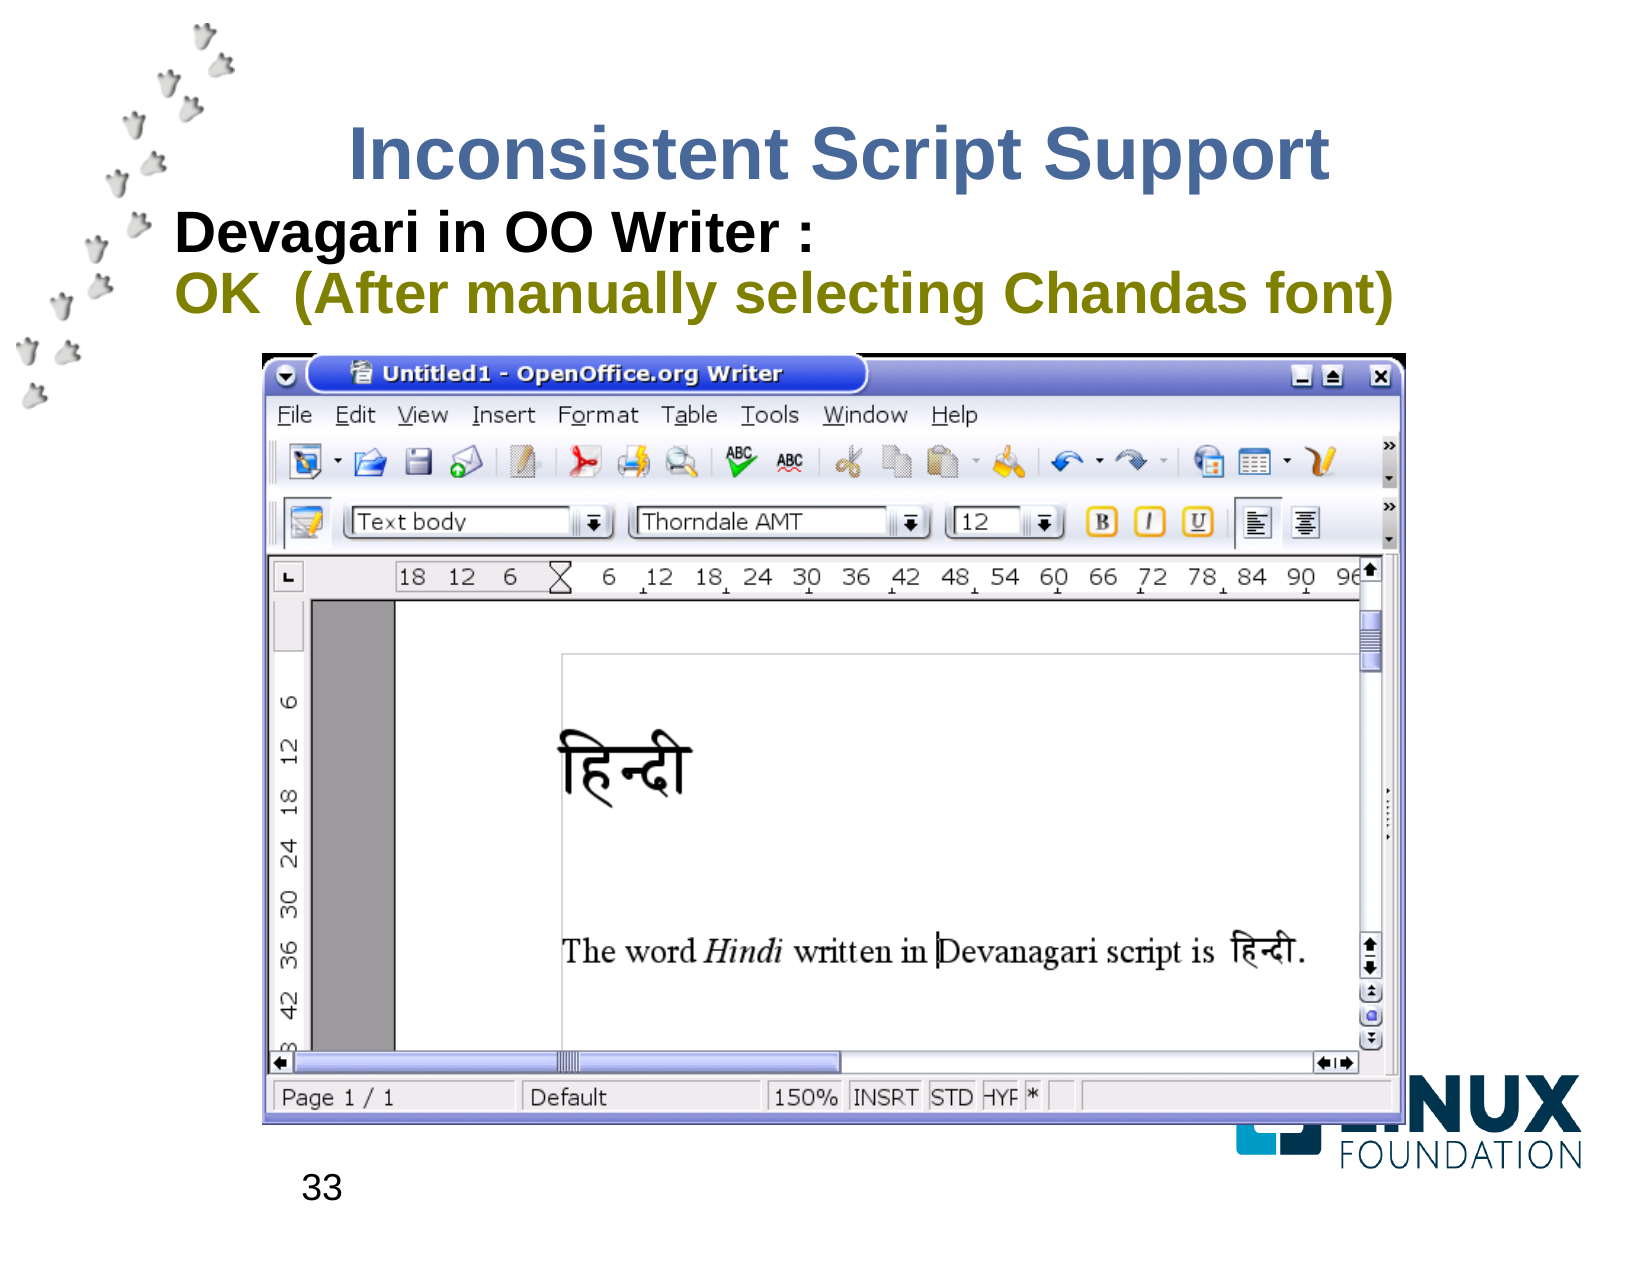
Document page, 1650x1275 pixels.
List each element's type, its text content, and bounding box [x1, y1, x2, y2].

text_box Devagari in OO Writer : OK (After manually selecting Chandas font) [159, 197, 1491, 338]
picture [262, 353, 1613, 1200]
picture [16, 23, 235, 430]
title Inconsistent Script Support [150, 96, 1530, 217]
